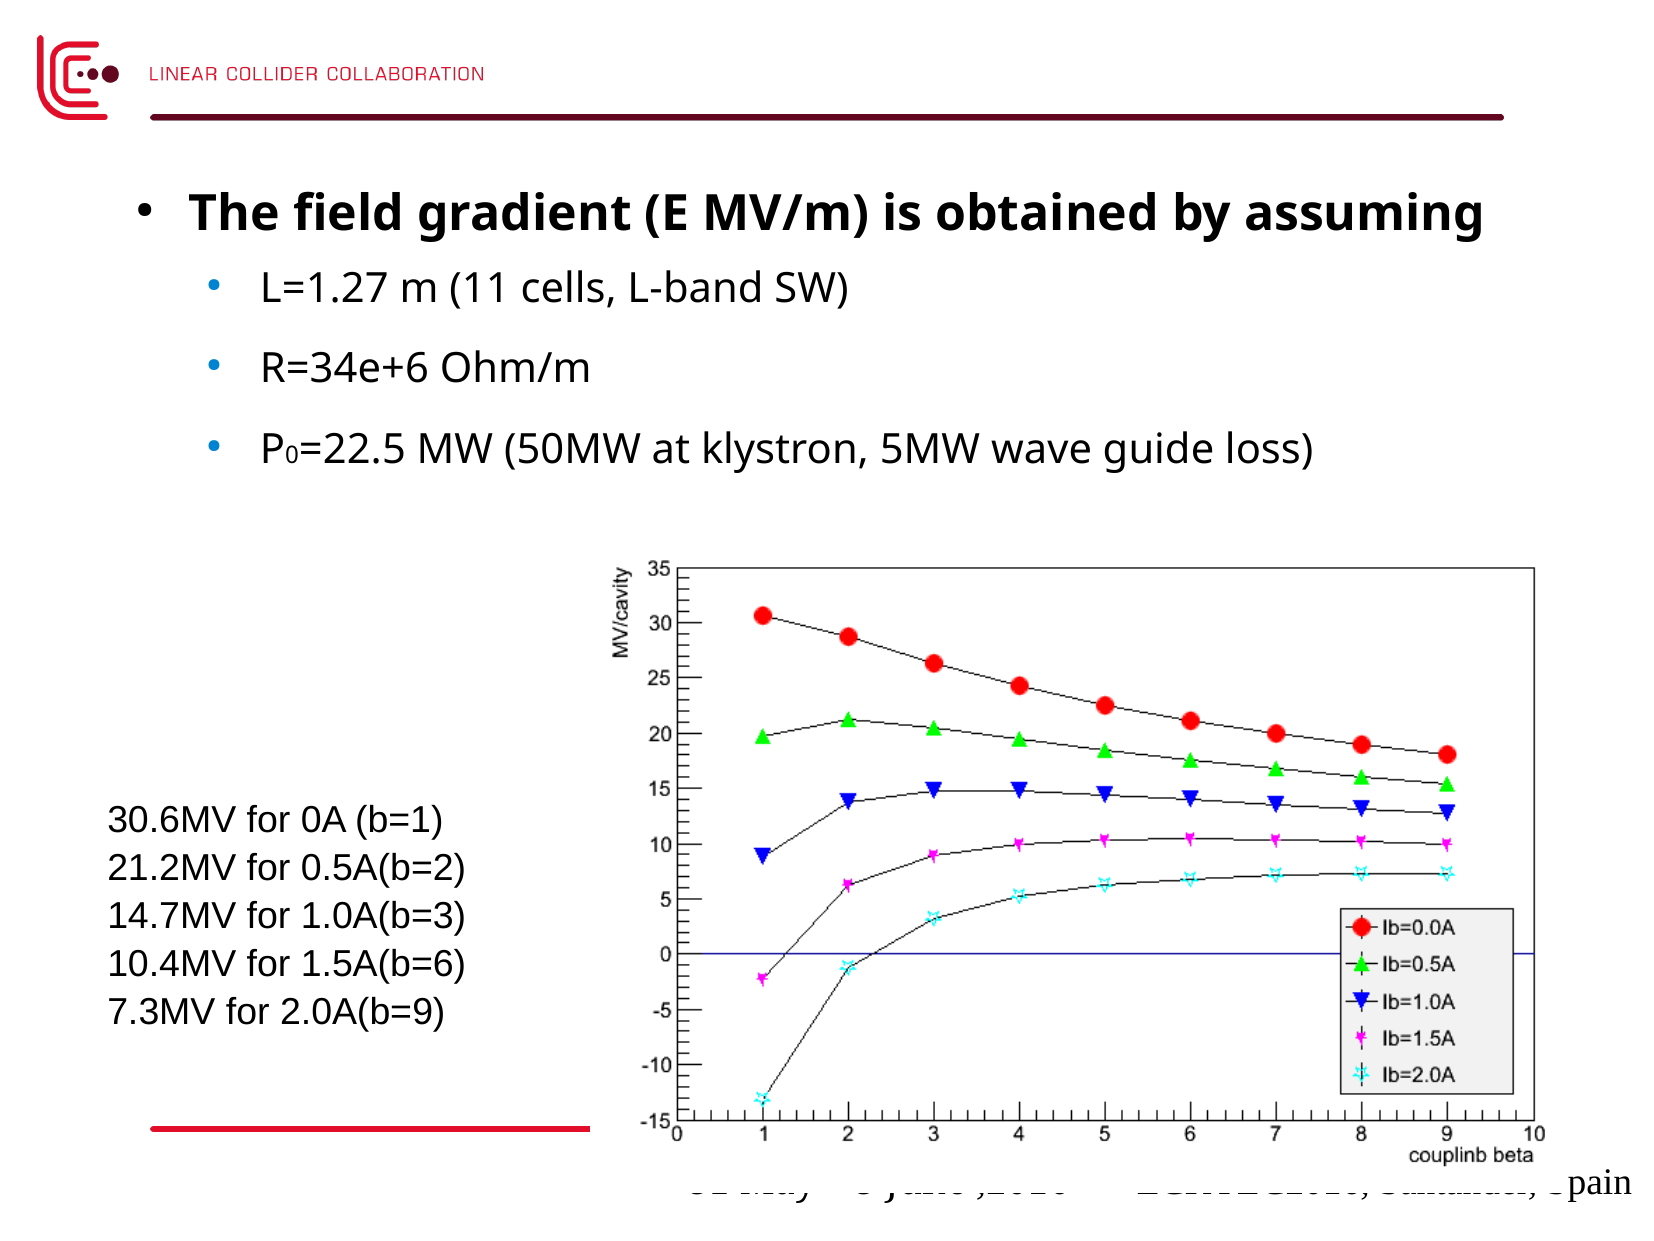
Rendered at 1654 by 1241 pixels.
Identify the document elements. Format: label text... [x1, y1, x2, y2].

picture [37, 35, 1504, 177]
text_box 30.6MV for 0A (b=1) 21.2MV for 0.5A(b=2) 14.7MV for 1.0A(b=3) 10.4MV for 1.5A(b=6) 7.3MV for 2.0A(b=9) [92, 791, 579, 1216]
picture [150, 531, 1566, 1193]
list The field gradient (E MV/m) is obtained by assuming L=1.27 m (11 cells, L-band SW) R=34e+6 Ohm/m P0=22.5 MW (50MW at klystron, 5MW wave guide loss) [118, 177, 1506, 756]
